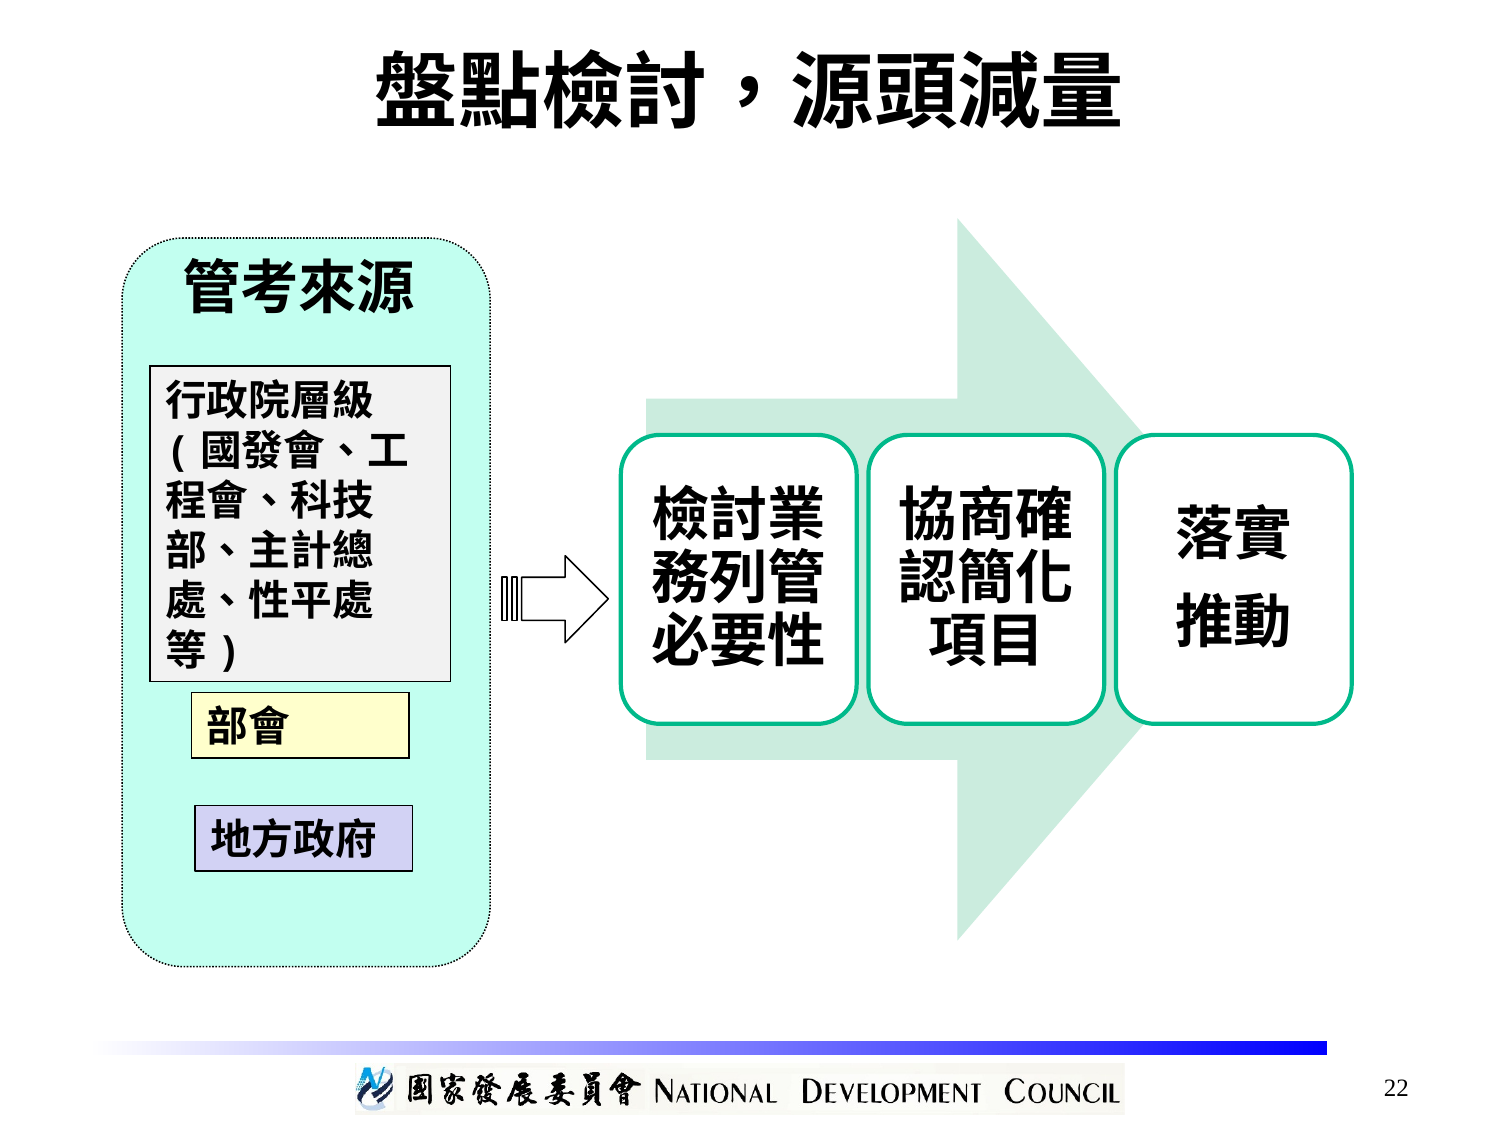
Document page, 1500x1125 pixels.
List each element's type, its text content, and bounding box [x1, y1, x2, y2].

text_box [502, 577, 507, 621]
text_box 管考來源 [146, 242, 451, 358]
text_box 地方政府 [195, 805, 413, 872]
text_box 落實 推動 [1115, 434, 1352, 724]
text_box 部會 [191, 692, 410, 759]
text_box 檢討業務列管必要性 [620, 434, 857, 724]
text_box [1368, 1063, 1485, 1100]
text_box [511, 577, 517, 621]
text_box [646, 218, 1144, 941]
text_box [521, 555, 609, 643]
title 盤點檢討，源頭減量 [74, 30, 1425, 219]
text_box 協商確認簡化項目 [868, 434, 1105, 724]
text_box 行政院層級(國發會、工程會、科技部、主計總處、性平處等) [150, 366, 451, 634]
text_box [122, 237, 491, 967]
